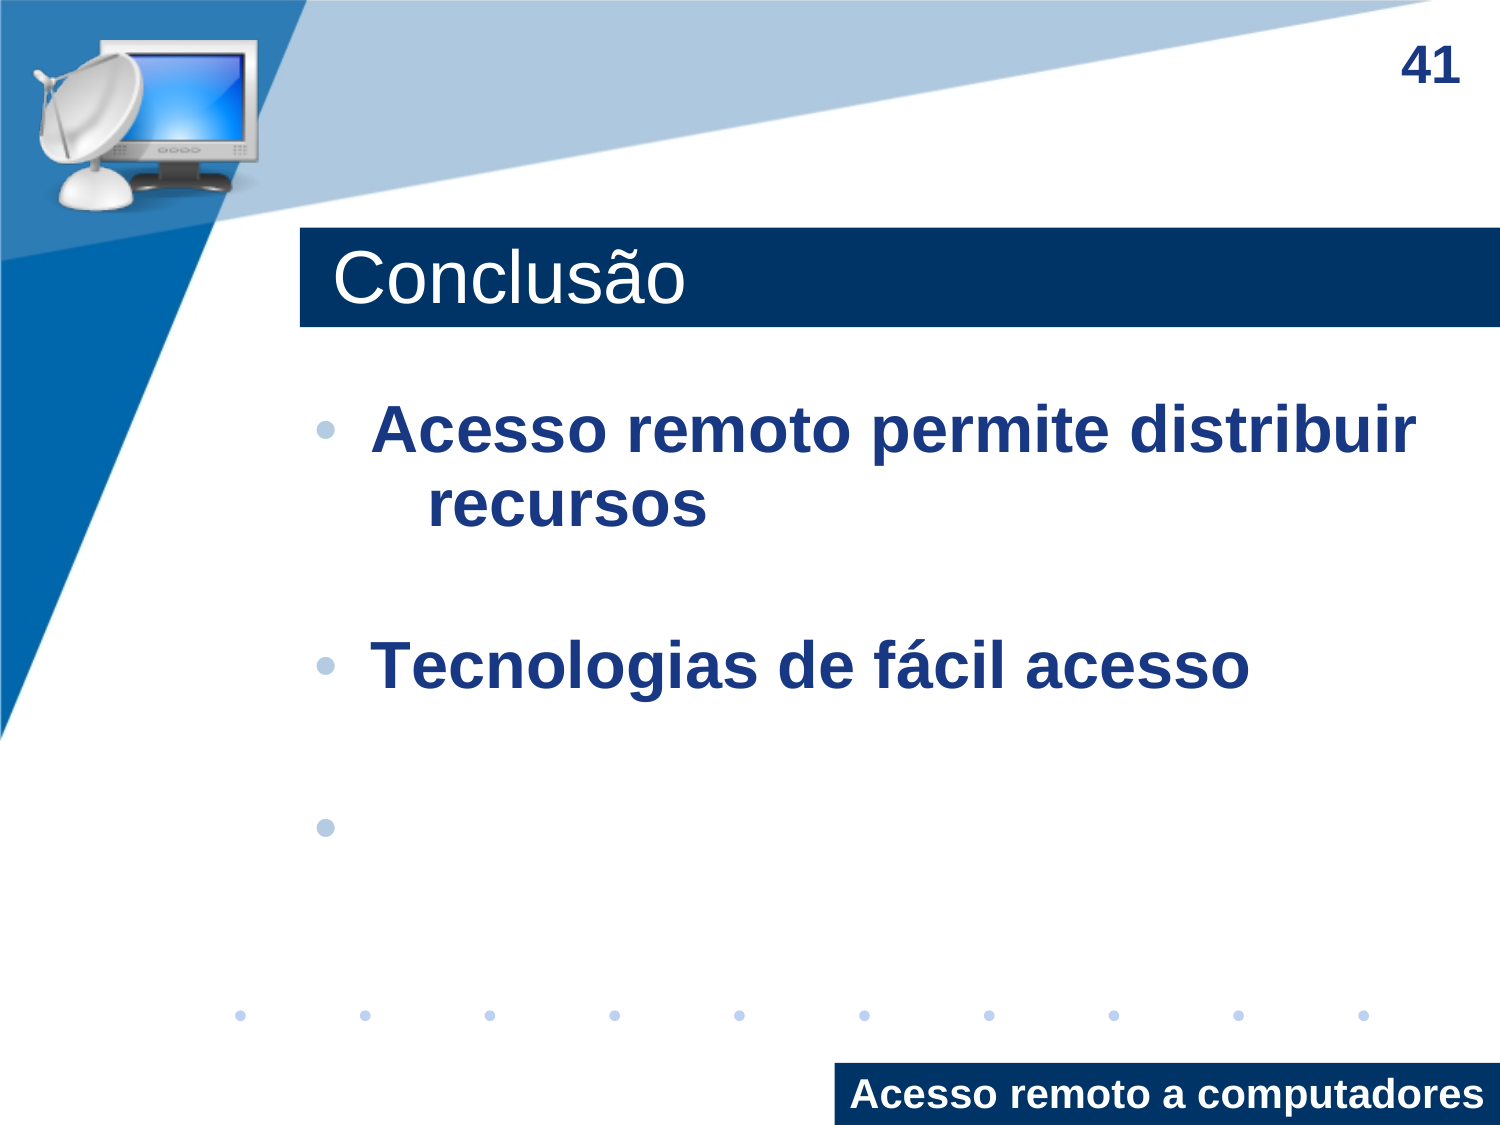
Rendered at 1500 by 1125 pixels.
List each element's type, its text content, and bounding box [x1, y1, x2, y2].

title Conclusão [299, 227, 1500, 328]
picture [0, 0, 1500, 842]
list Acesso remoto permite distribuir recursos Tecnologias de fácil acesso [299, 383, 1447, 975]
